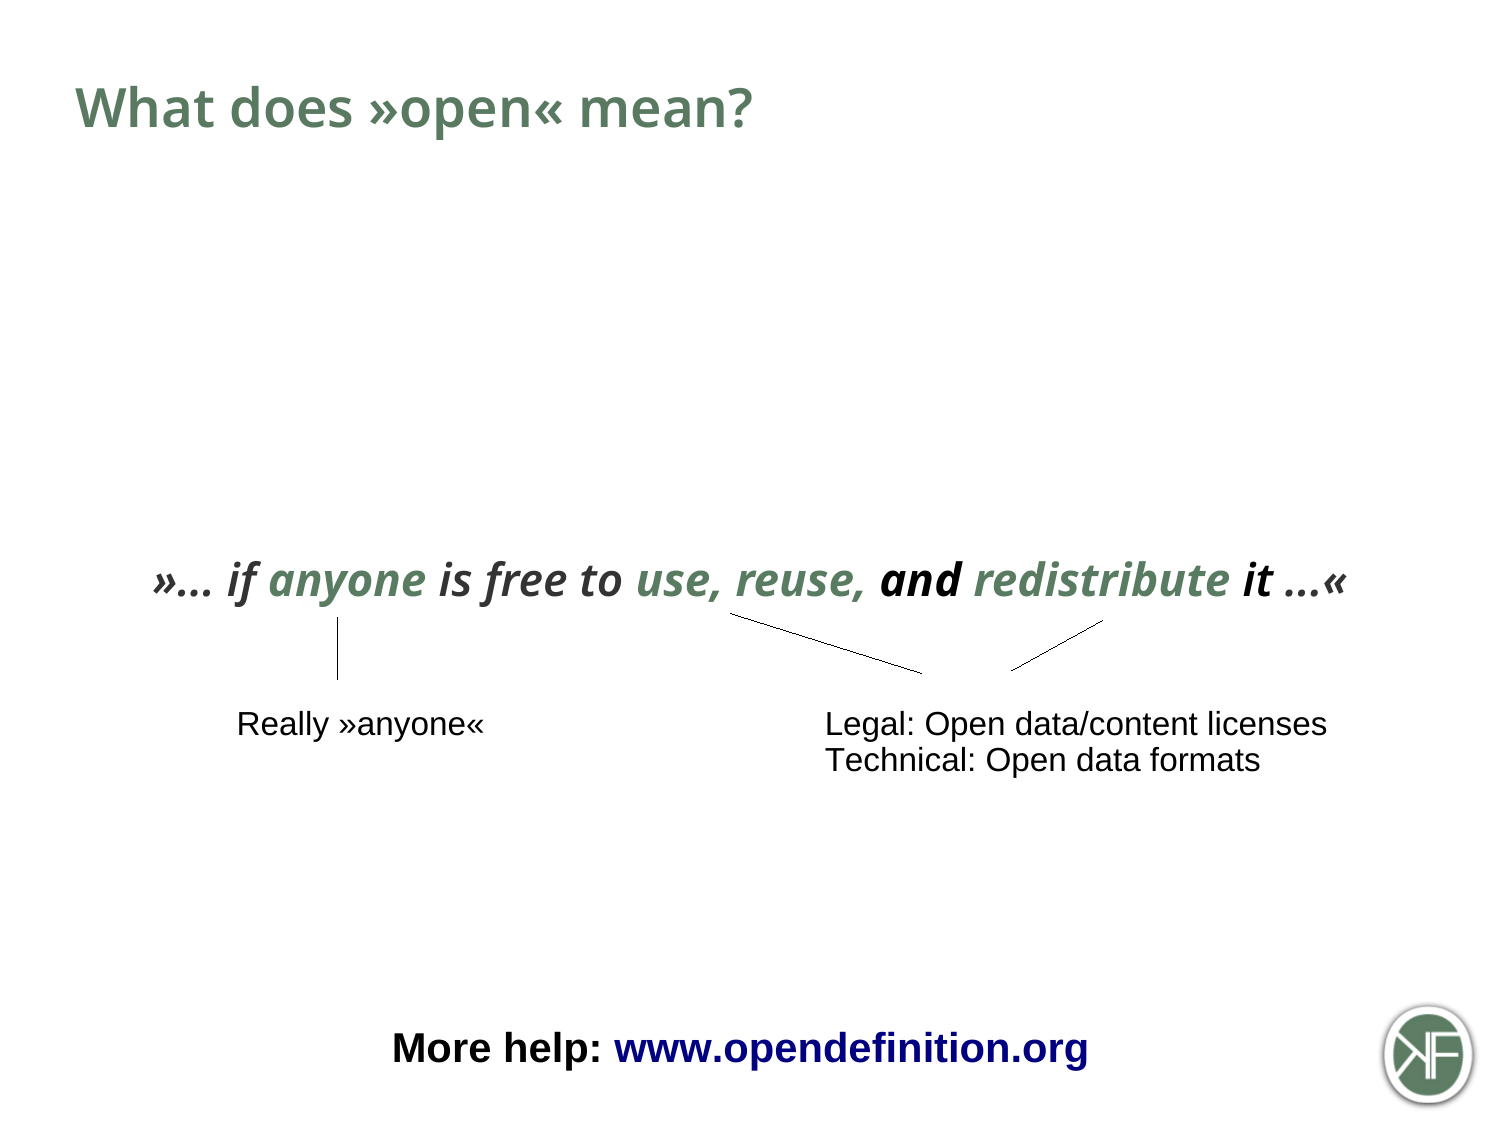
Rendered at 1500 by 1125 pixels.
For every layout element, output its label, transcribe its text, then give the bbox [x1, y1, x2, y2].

text_box More help: www.opendefinition.org [391, 1020, 1109, 1073]
text_box Technical: Open data formats [824, 737, 1294, 775]
subtitle »... if anyone is free to use, reuse, and redistribute it ...« [75, 200, 1425, 1006]
picture [1378, 1000, 1480, 1111]
text_box Really »anyone« [236, 702, 486, 740]
text_box Legal: Open data/content licenses [824, 702, 1342, 740]
title What does »open« mean? [75, 44, 1425, 168]
